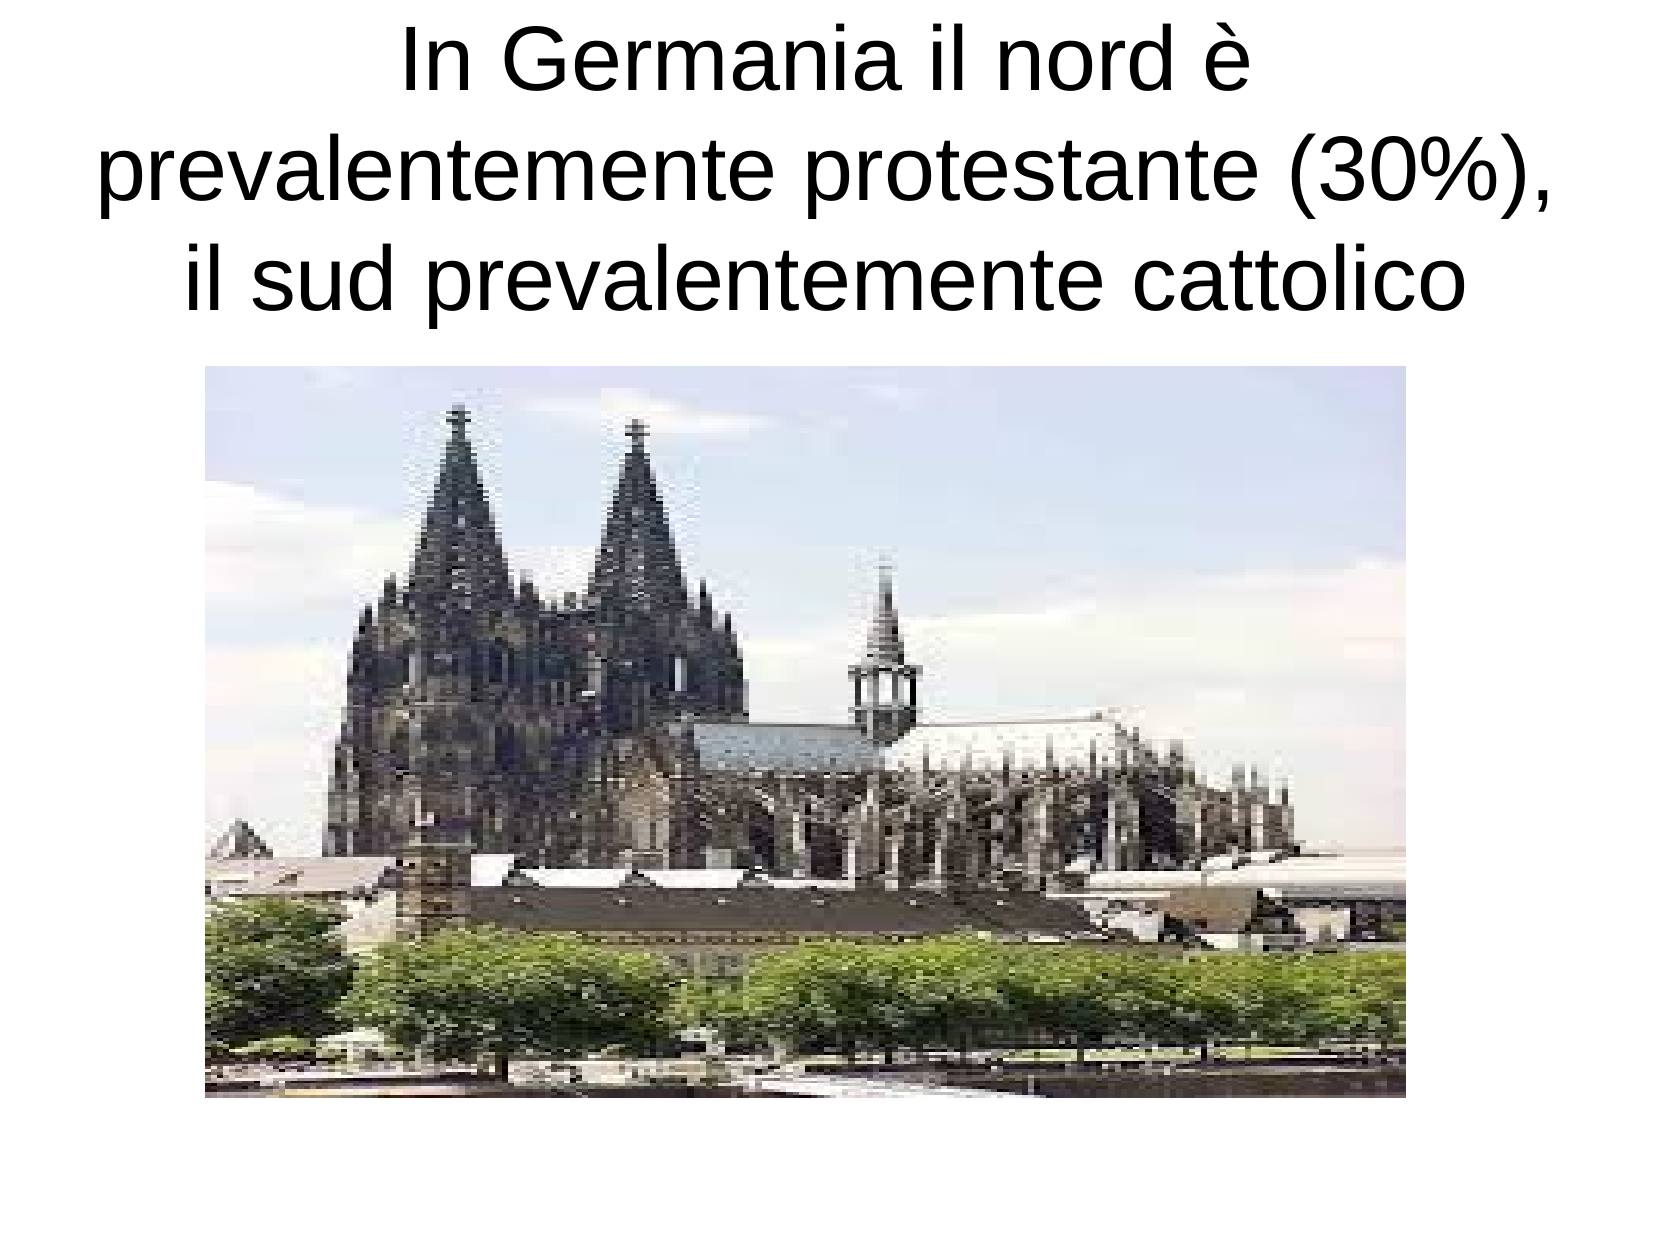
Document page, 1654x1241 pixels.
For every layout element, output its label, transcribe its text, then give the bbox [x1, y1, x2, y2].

title In Germania il nord è prevalentemente protestante (30%), il sud prevalentemente cattolico [82, 0, 1571, 307]
picture [205, 366, 1406, 1098]
